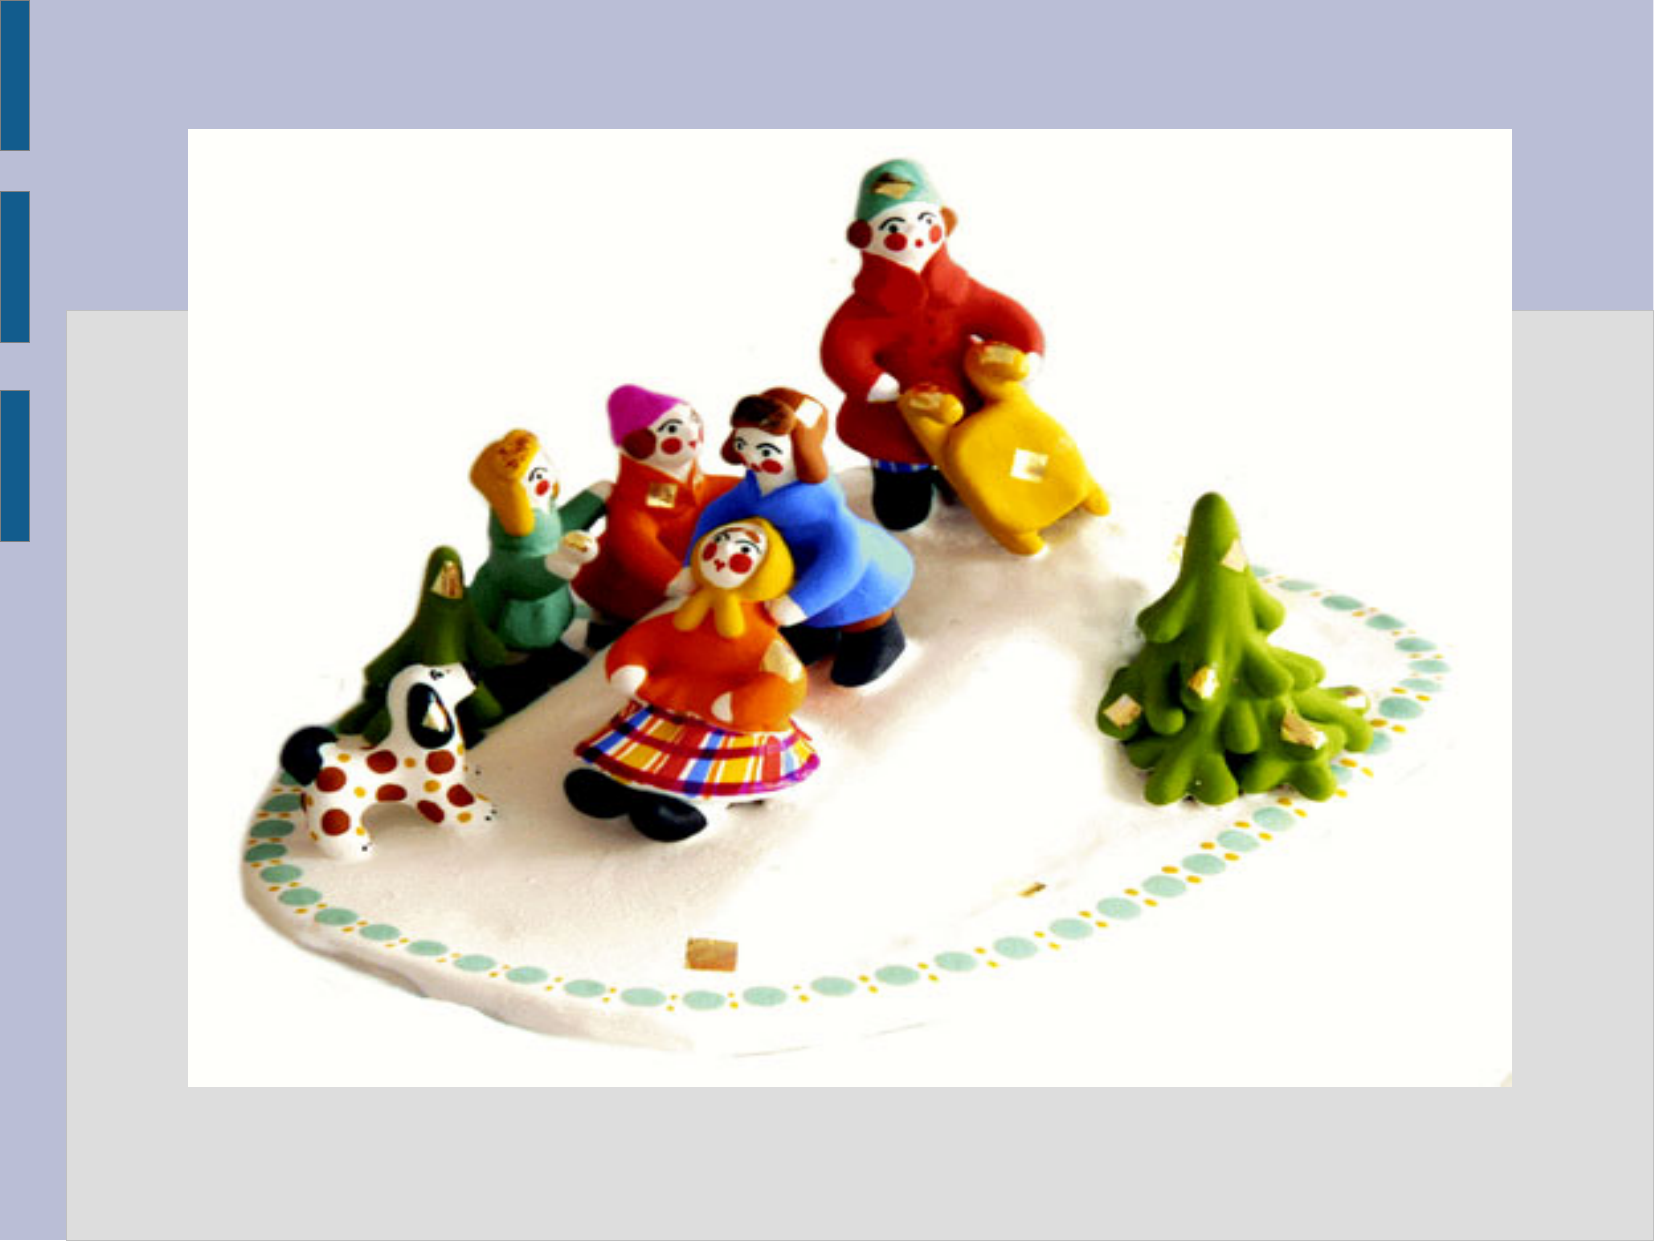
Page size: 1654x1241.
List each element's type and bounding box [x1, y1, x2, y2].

picture [188, 129, 1512, 1087]
